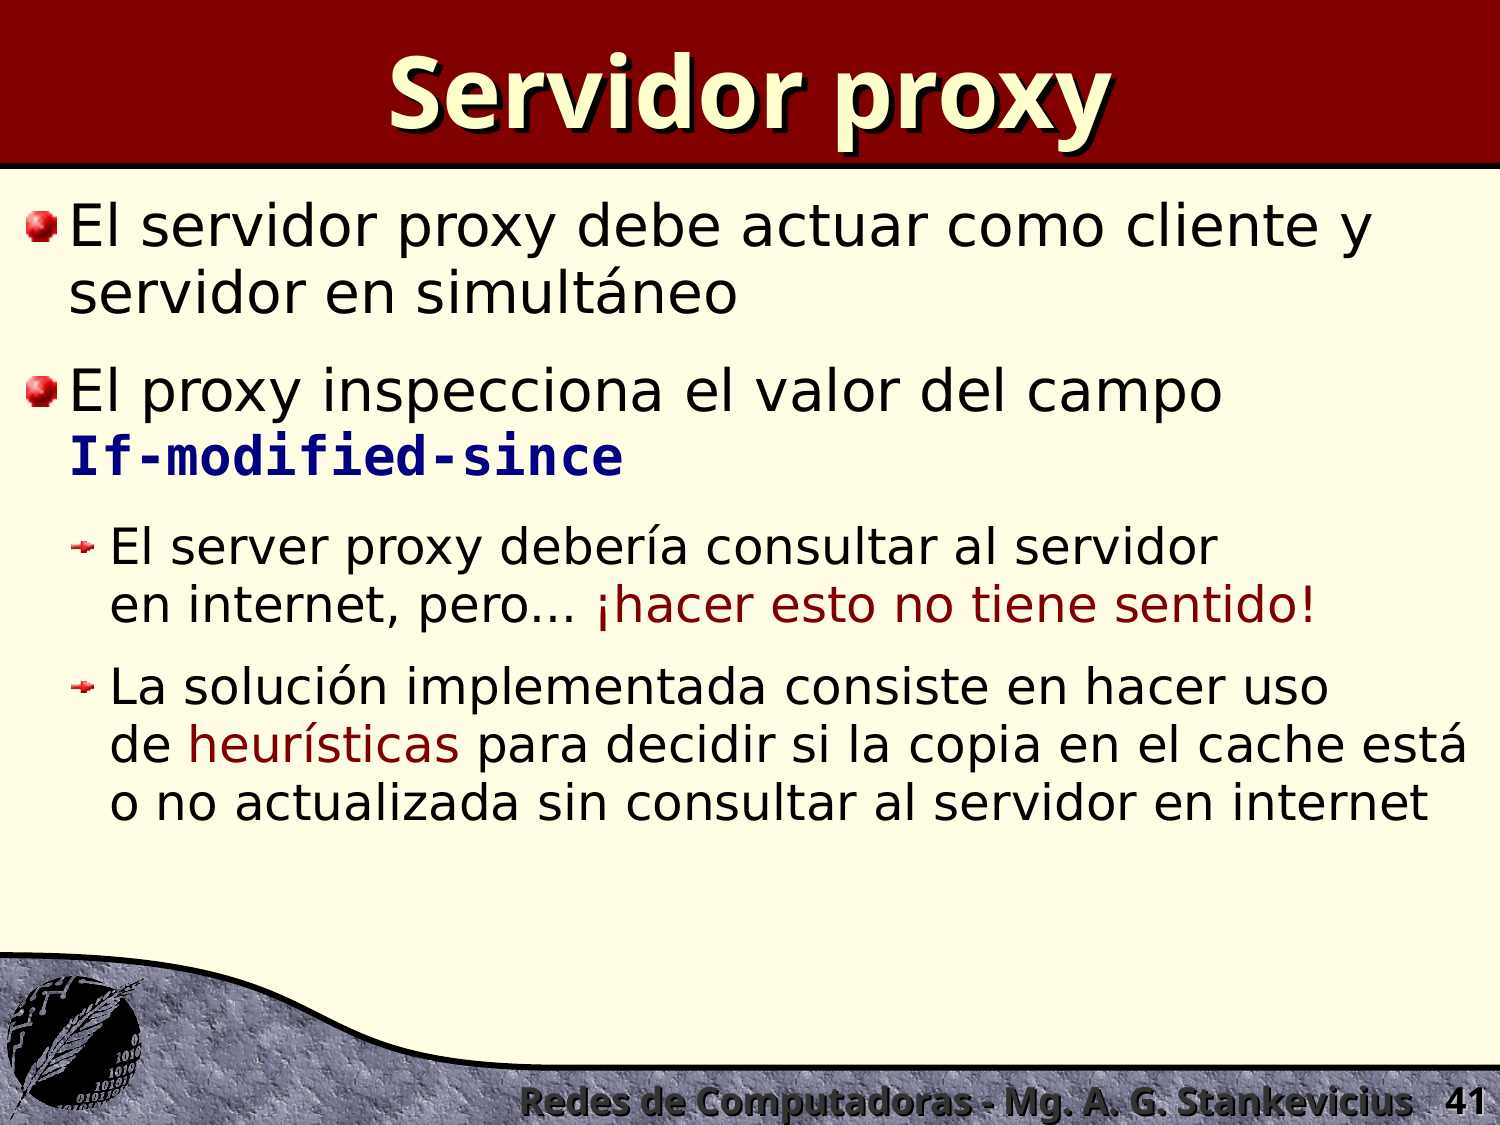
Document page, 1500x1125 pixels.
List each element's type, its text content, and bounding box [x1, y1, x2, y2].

picture [1047, 1100, 1054, 1110]
picture [790, 1100, 795, 1110]
picture [0, 959, 1500, 1125]
title Servidor proxy [15, 5, 1485, 160]
list El servidor proxy debe actuar como cliente y servidor en simultáneo El proxy inspecciona el valor del campo If-modified-since El server proxy debería consultar al servidor en internet, pero... ¡hacer esto no tiene sentido! La solución implementada consiste en hacer uso de heurísticas para decidir si la copia en el cache está o no actualizada sin consultar al servidor en internet [11, 192, 1486, 921]
